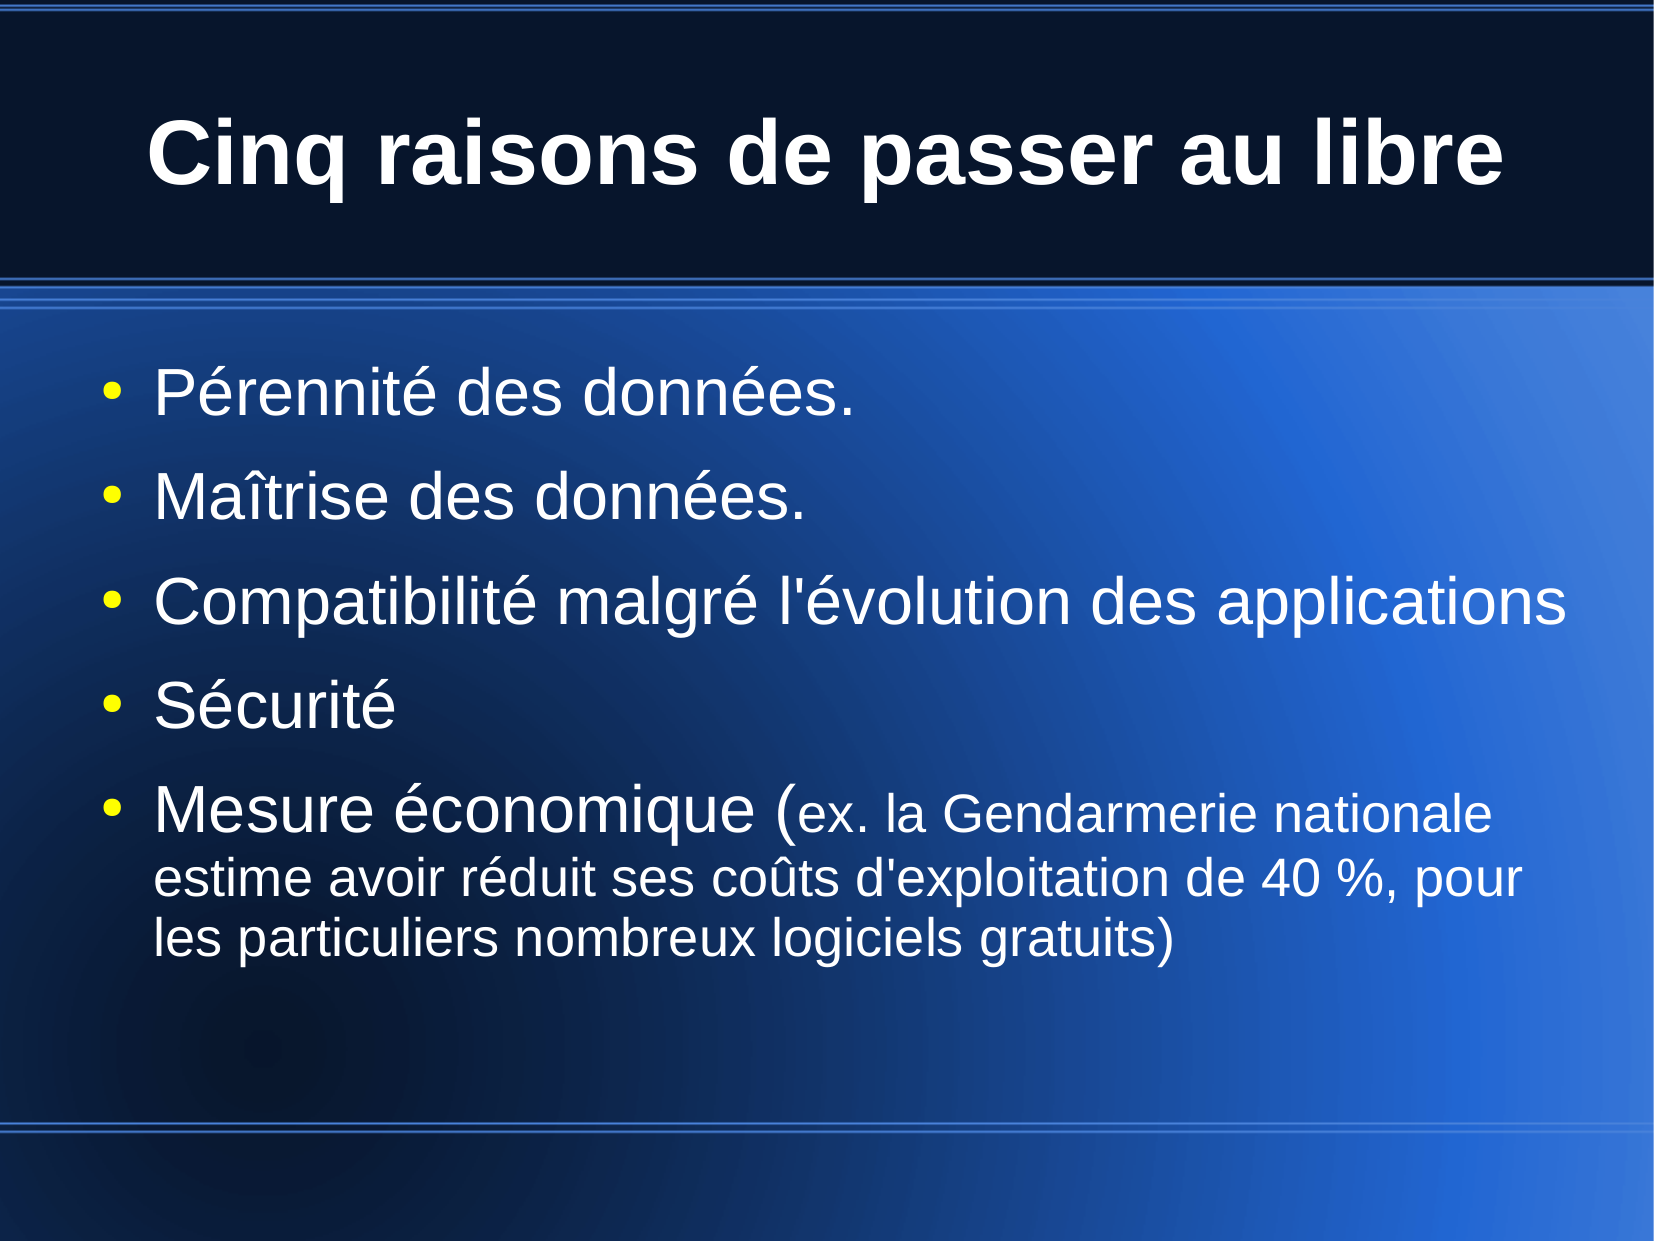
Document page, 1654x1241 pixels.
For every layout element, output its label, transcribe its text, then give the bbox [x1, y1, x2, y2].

picture [0, 0, 1654, 1241]
title Cinq raisons de passer au libre [82, 56, 1571, 250]
list Pérennité des données. Maîtrise des données. Compatibilité malgré l'évolution des applications Sécurité Mesure économique (ex. la Gendarmerie nationale estime avoir réduit ses coûts d'exploitation de 40 %, pour les particuliers nombreux logiciels gratuits) [82, 355, 1571, 1159]
